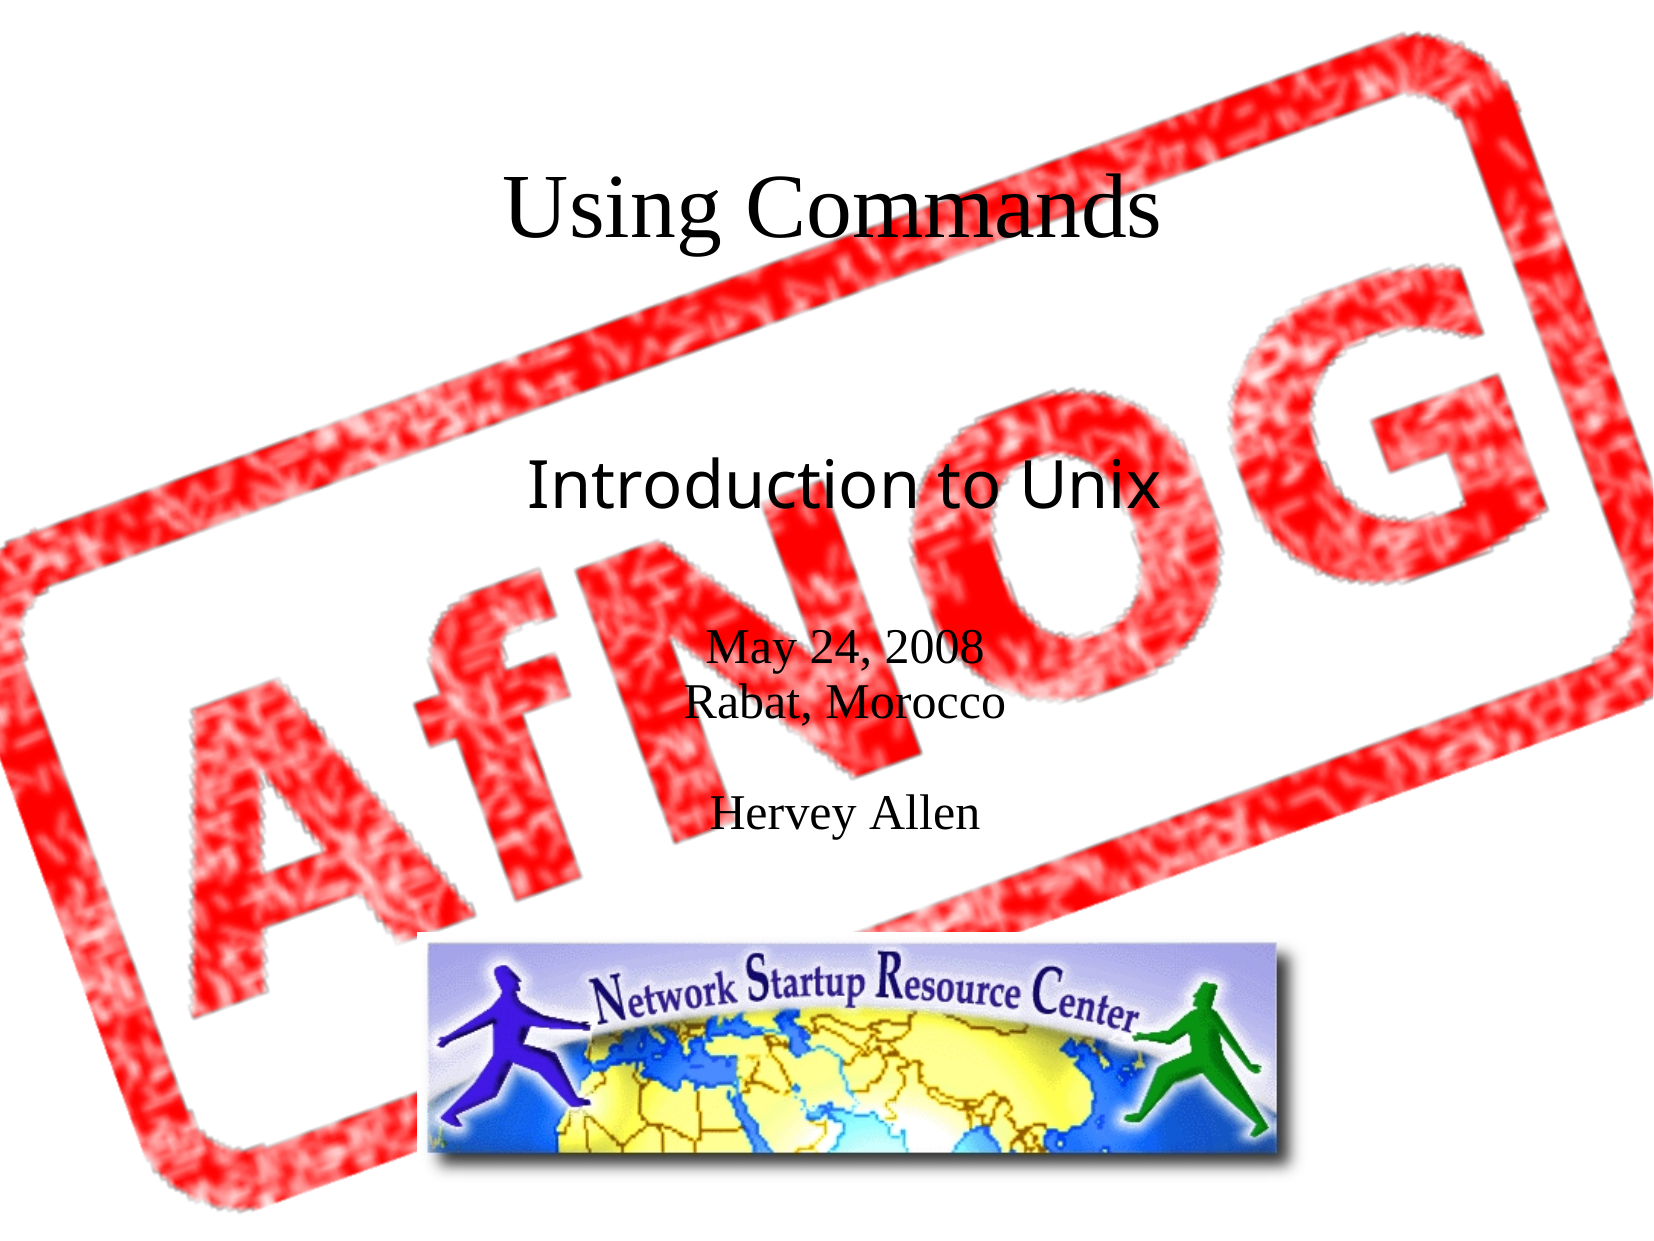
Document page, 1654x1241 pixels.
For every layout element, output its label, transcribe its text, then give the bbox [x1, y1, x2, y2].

picture [1534, 162, 1654, 745]
picture [1200, 0, 1518, 102]
picture [0, 494, 1312, 1240]
title Using Commands [127, 102, 1540, 311]
subtitle Introduction to Unix May 24, 2008 Rabat, Morocco Hervey Allen [121, 303, 1534, 1085]
